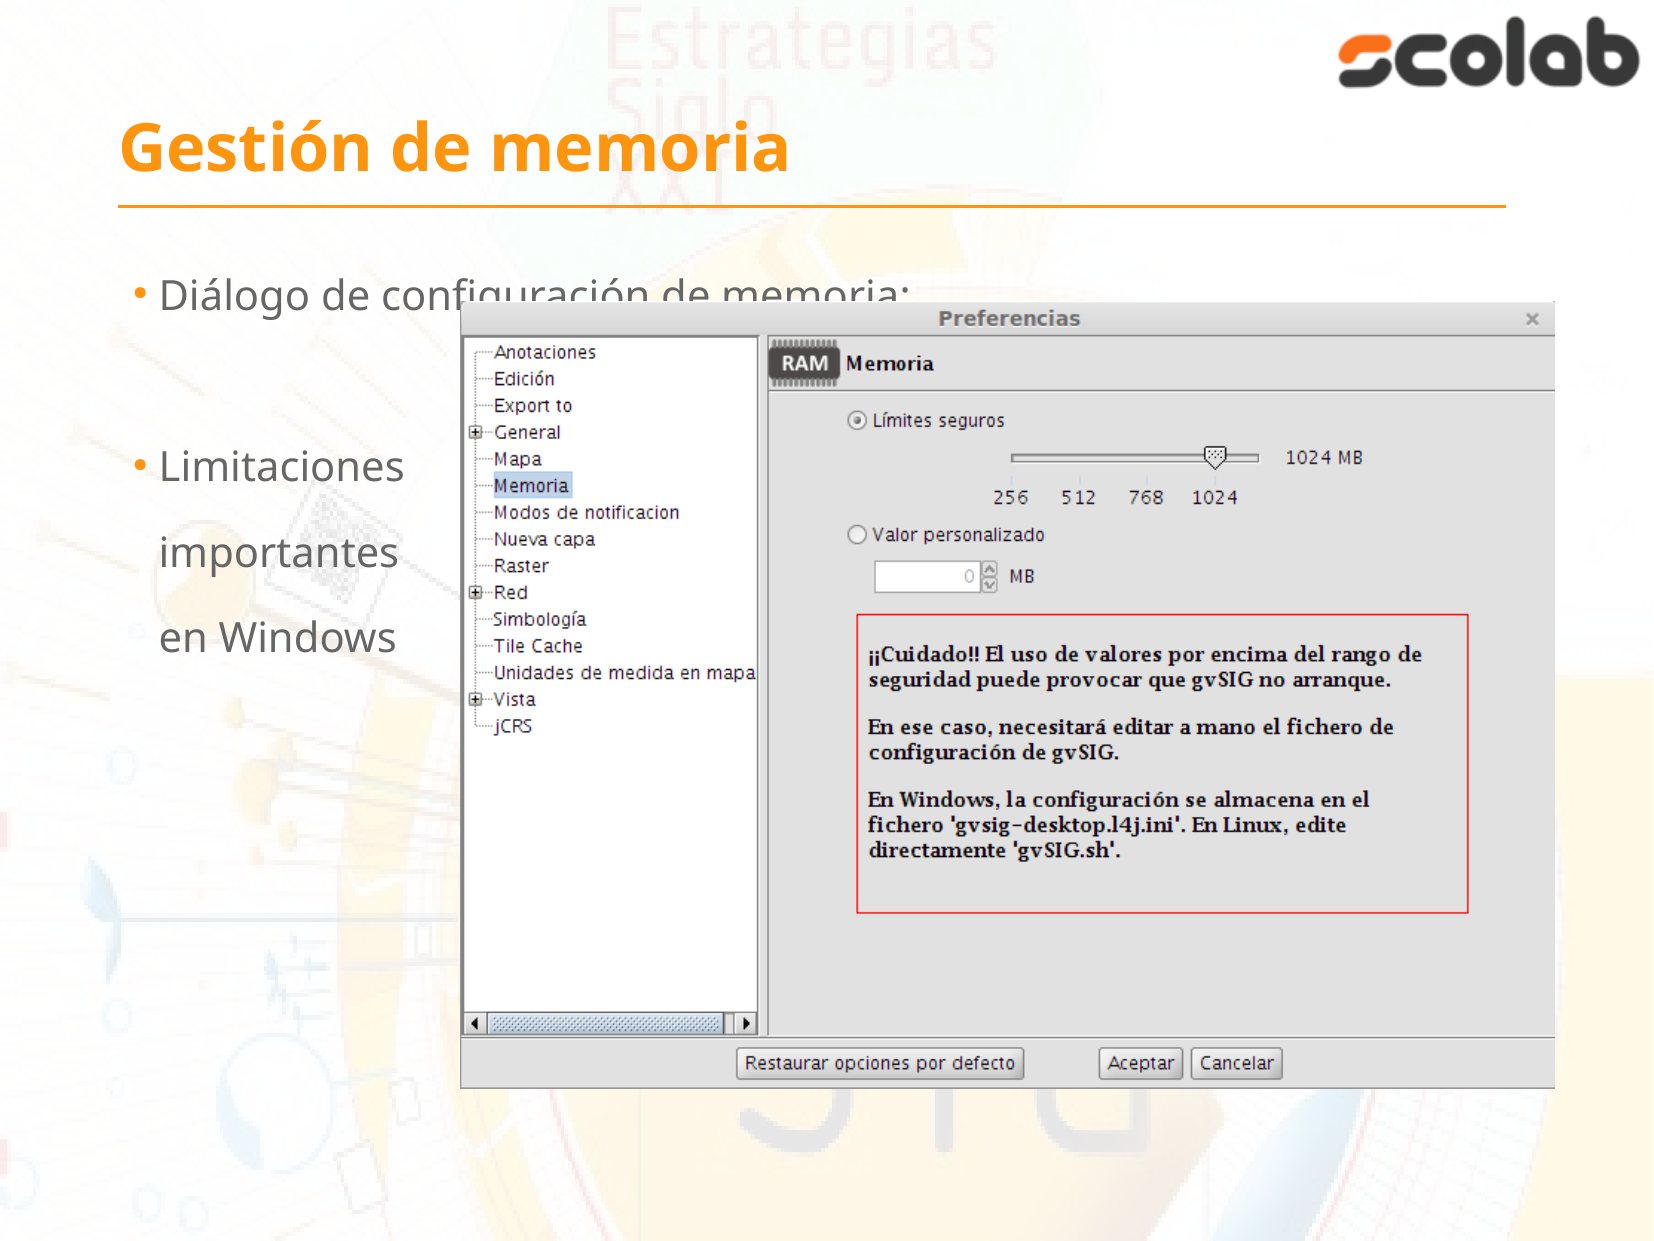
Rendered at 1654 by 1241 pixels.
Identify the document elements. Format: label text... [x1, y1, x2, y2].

text_box Diálogo de configuración de memoria: Limitaciones importantes en Windows [118, 230, 1506, 999]
picture [0, 0, 1654, 1241]
title Gestión de memoria [118, 96, 1607, 195]
